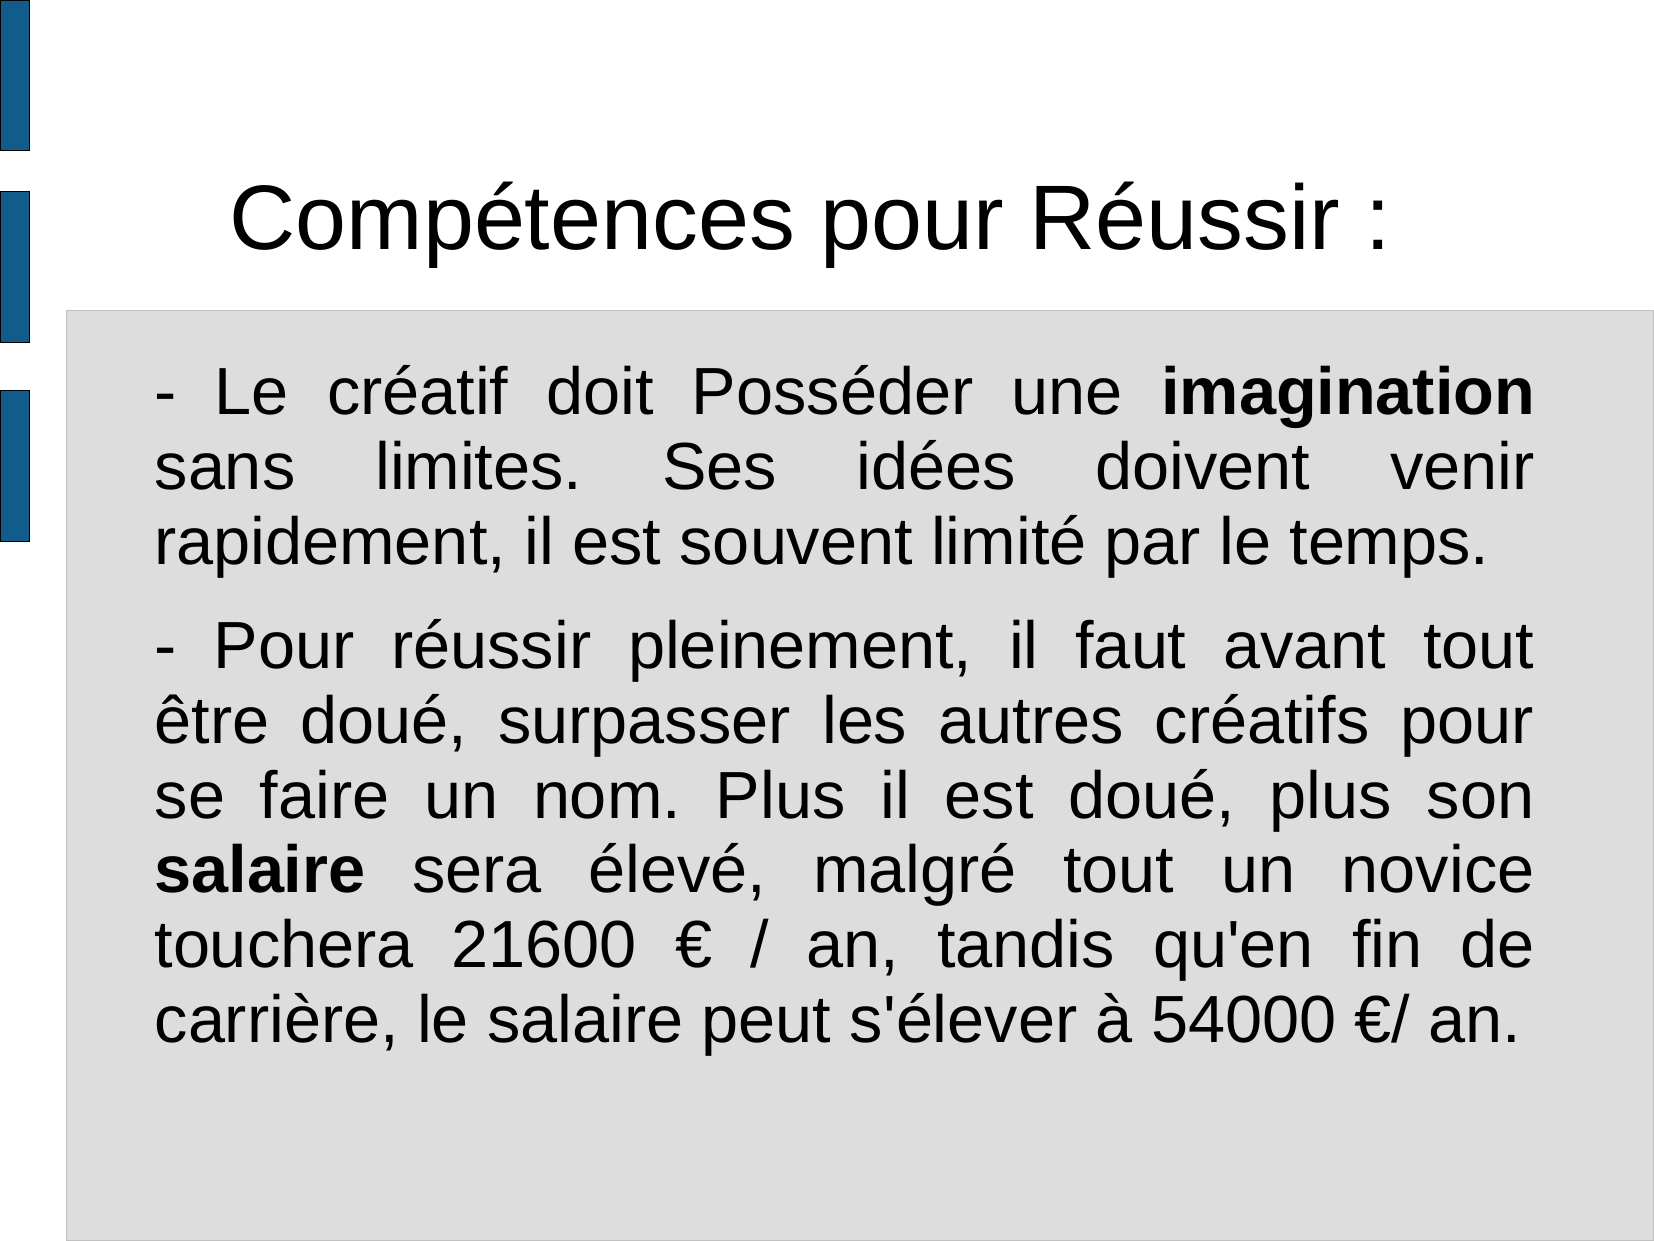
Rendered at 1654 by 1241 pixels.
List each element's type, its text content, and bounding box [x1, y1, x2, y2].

list - Le créatif doit Posséder une imagination sans limites. Ses idées doivent venir rapidement, il est souvent limité par le temps. - Pour réussir pleinement, il faut avant tout être doué, surpasser les autres créatifs pour se faire un nom. Plus il est doué, plus son salaire sera élevé, malgré tout un novice touchera 21600 € / an, tandis qu'en fin de carrière, le salaire peut s'élever à 54000 €/ an. [154, 354, 1536, 1136]
title Compétences pour Réussir : [88, 114, 1534, 322]
